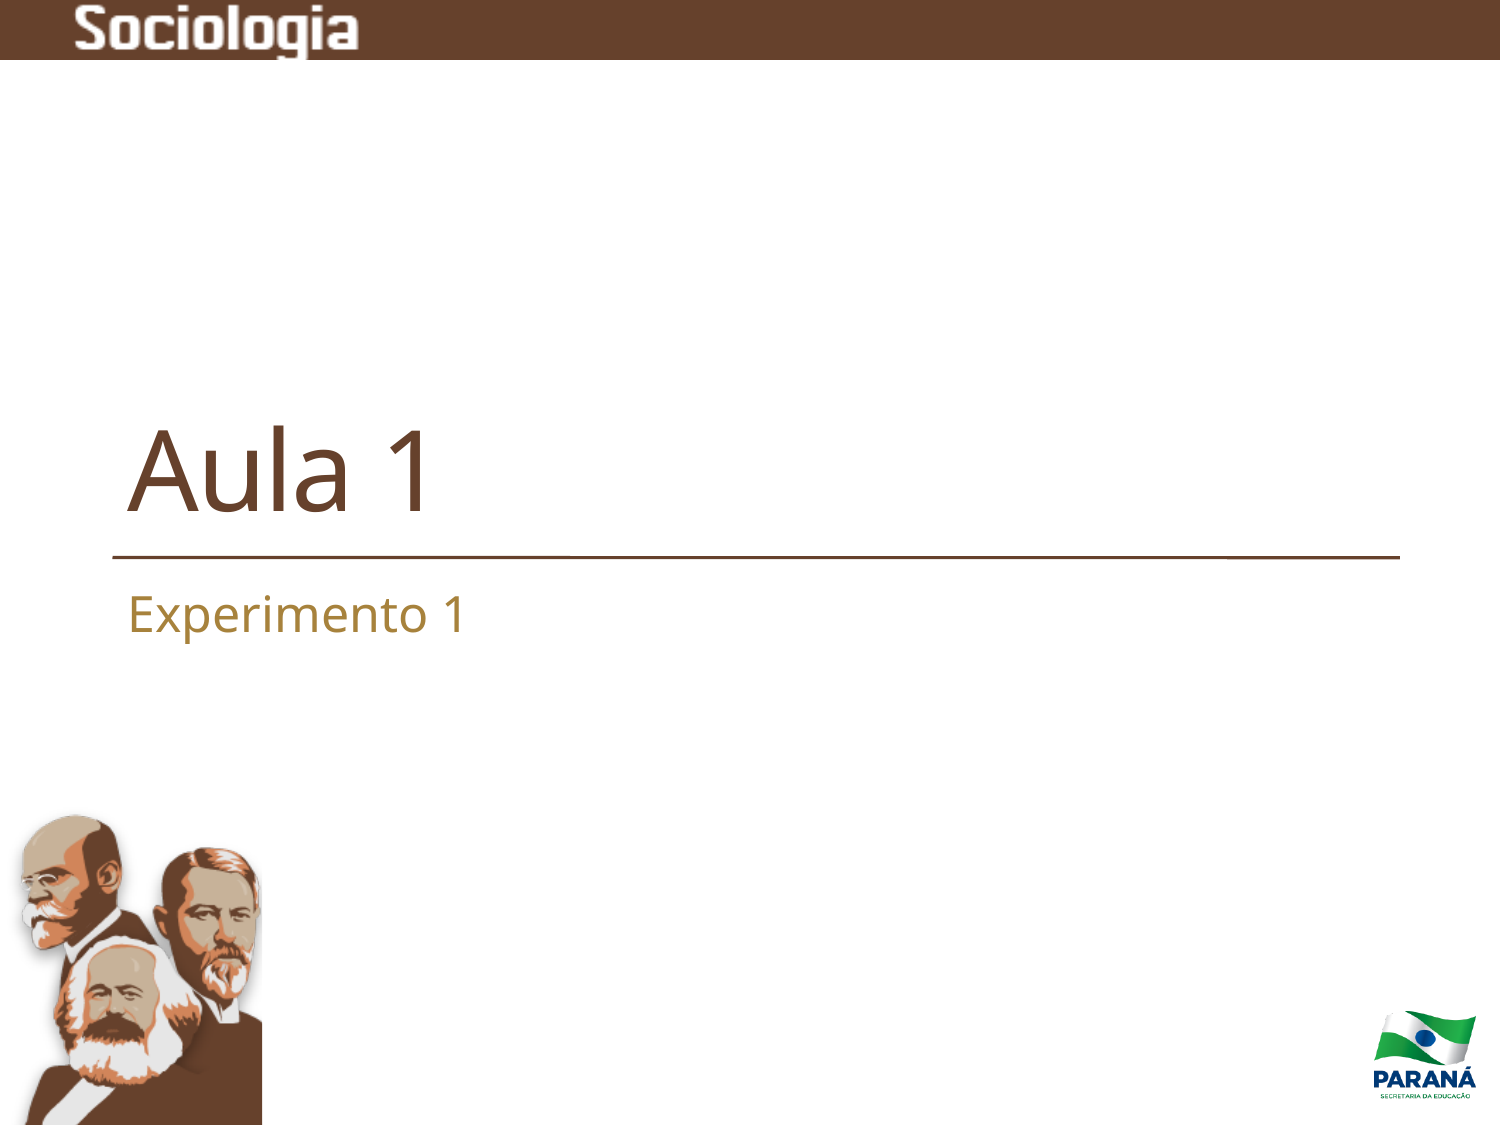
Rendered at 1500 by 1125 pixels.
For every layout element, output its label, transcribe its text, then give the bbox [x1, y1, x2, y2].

subtitle Experimento 1 [112, 575, 1163, 863]
picture [1374, 1011, 1476, 1099]
picture [72, 0, 361, 67]
title Aula 1 [112, 224, 1400, 542]
picture [0, 801, 263, 1125]
